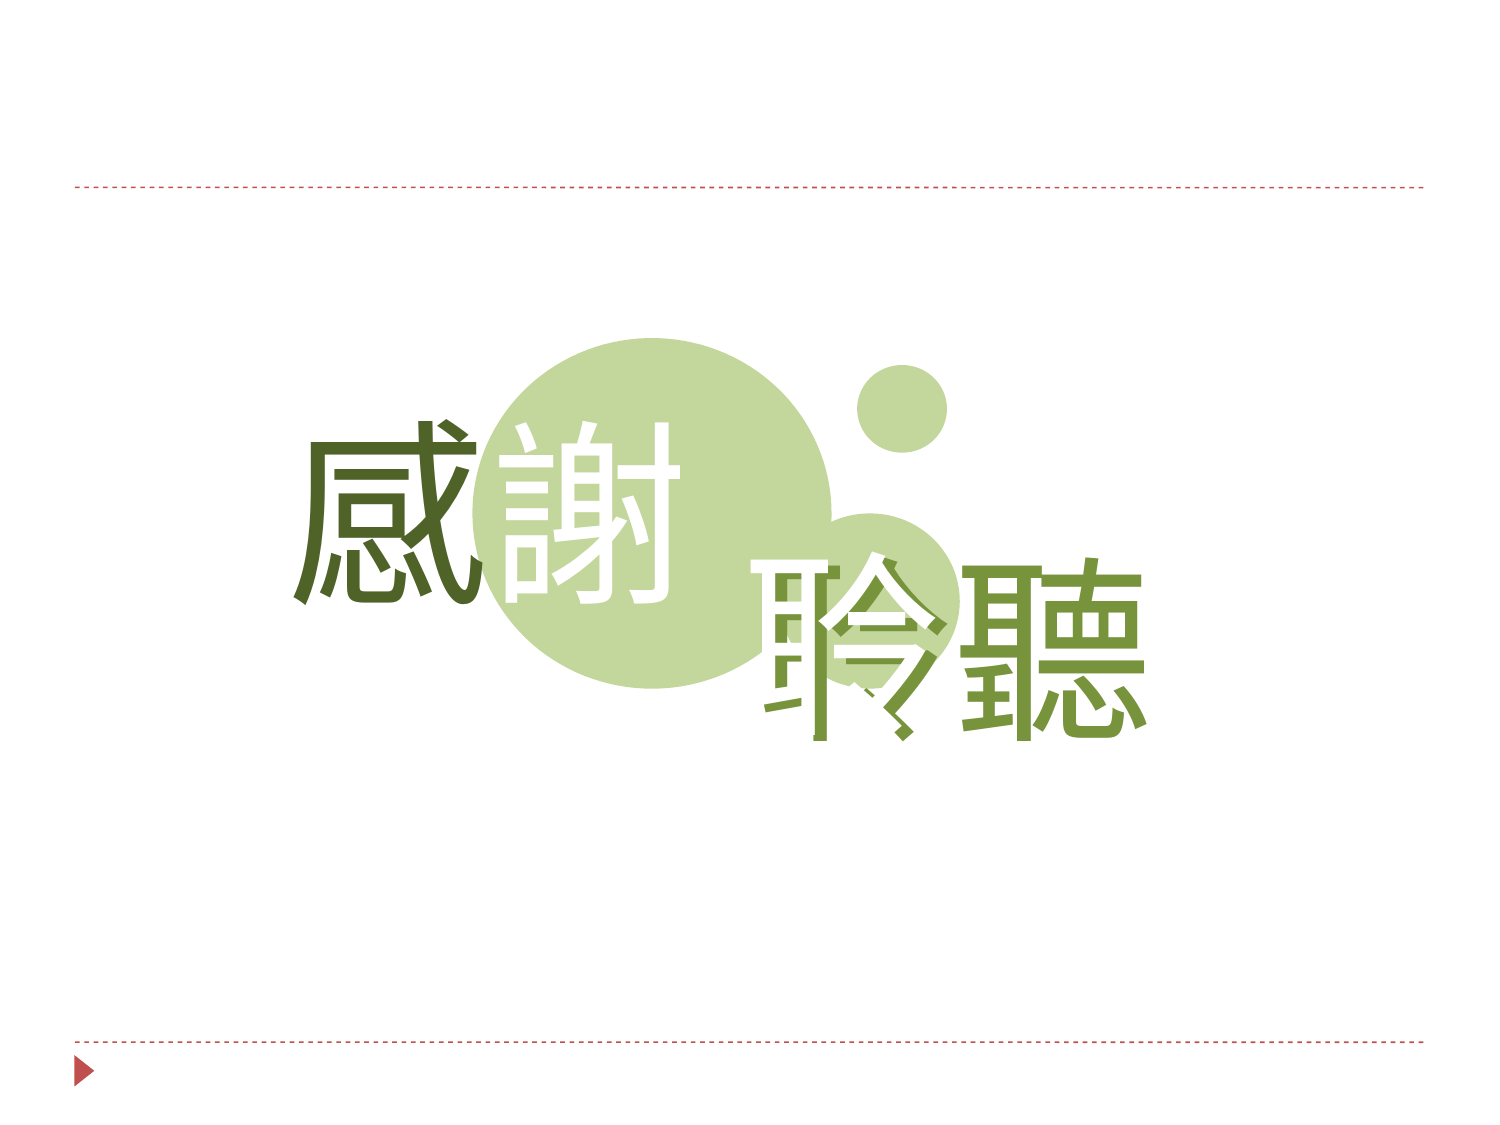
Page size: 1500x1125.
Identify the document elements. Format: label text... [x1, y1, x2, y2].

text_box 聆 [726, 512, 1235, 855]
text_box 聆聽 [738, 517, 1247, 860]
text_box [781, 391, 832, 512]
text_box 感謝 [273, 382, 781, 725]
text_box [533, 338, 771, 382]
text_box [857, 365, 947, 453]
